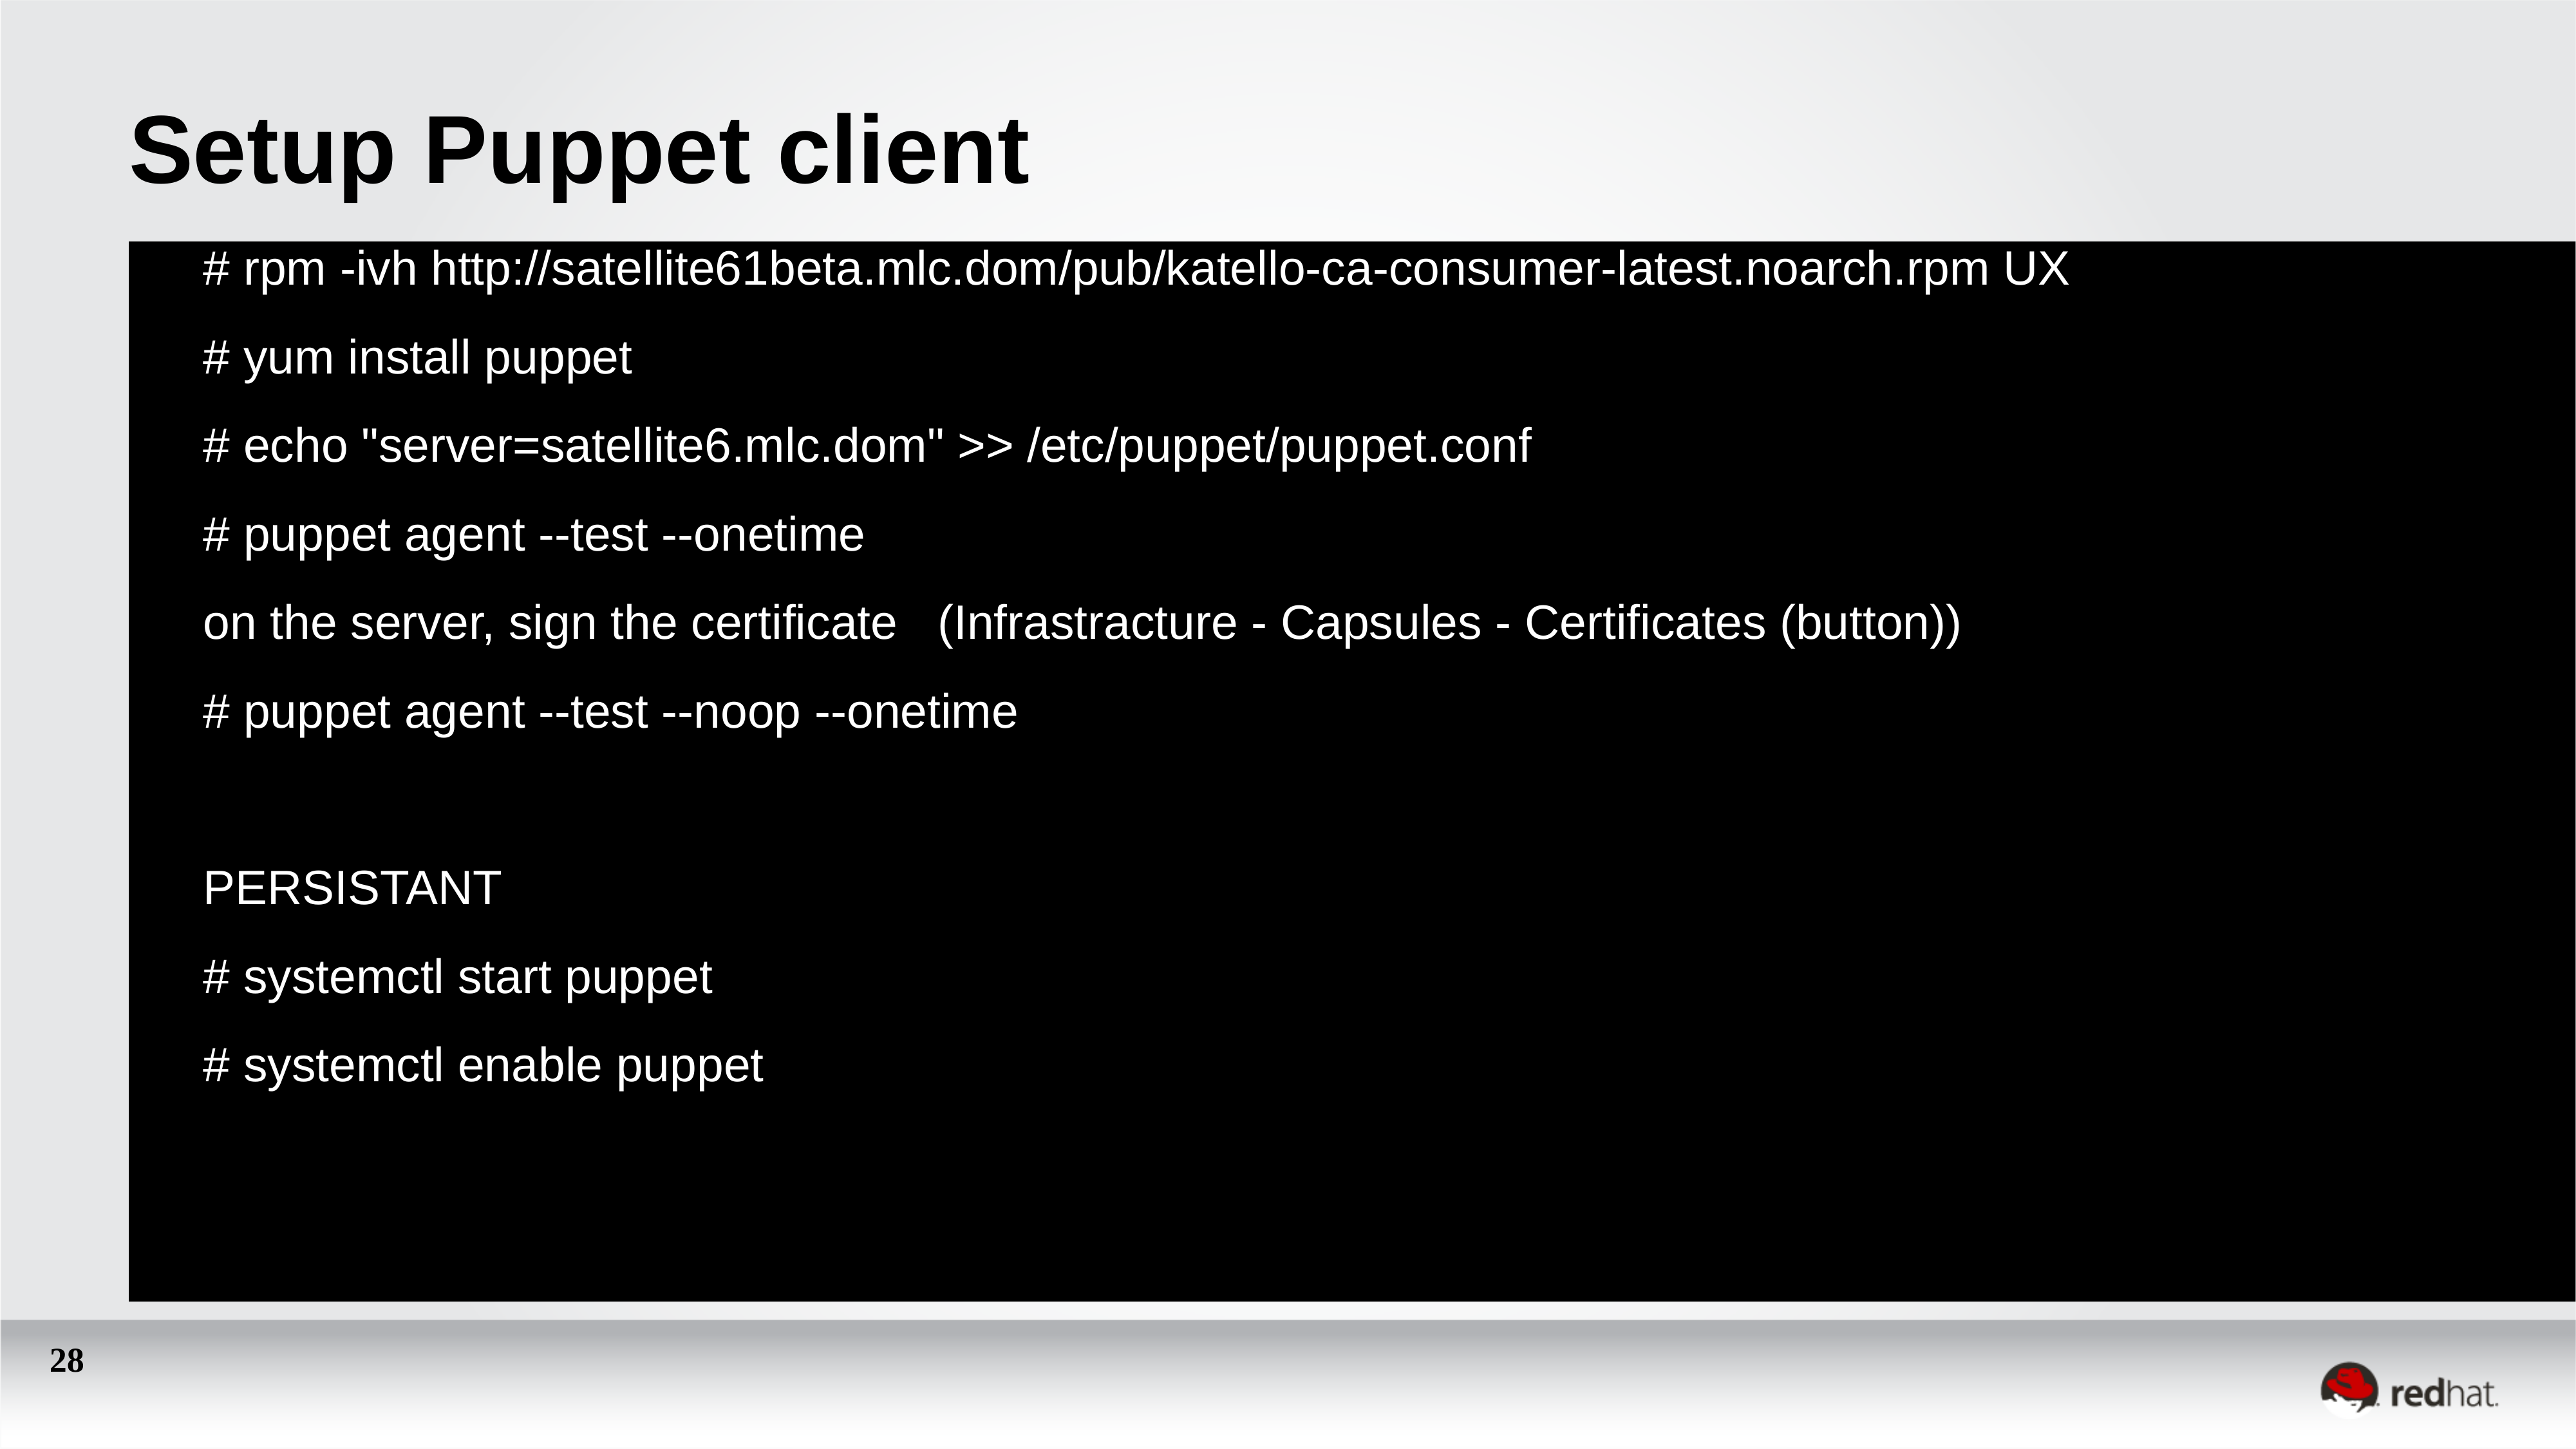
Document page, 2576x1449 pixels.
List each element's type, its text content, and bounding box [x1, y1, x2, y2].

picture [0, 0, 2576, 1449]
list # rpm -ivh http://satellite61beta.mlc.dom/pub/katello-ca-consumer-latest.noarch.rpm UX # yum install puppet # echo "server=satellite6.mlc.dom" >> /etc/puppet/puppet.conf # puppet agent --test --onetime on the server, sign the certificate (Infrastracture - Capsules - Certificates (button)) # puppet agent --test --noop --onetime PERSISTANT # systemctl start puppet # systemctl enable puppet [129, 241, 2576, 1302]
title Setup Puppet client [129, 57, 2447, 241]
